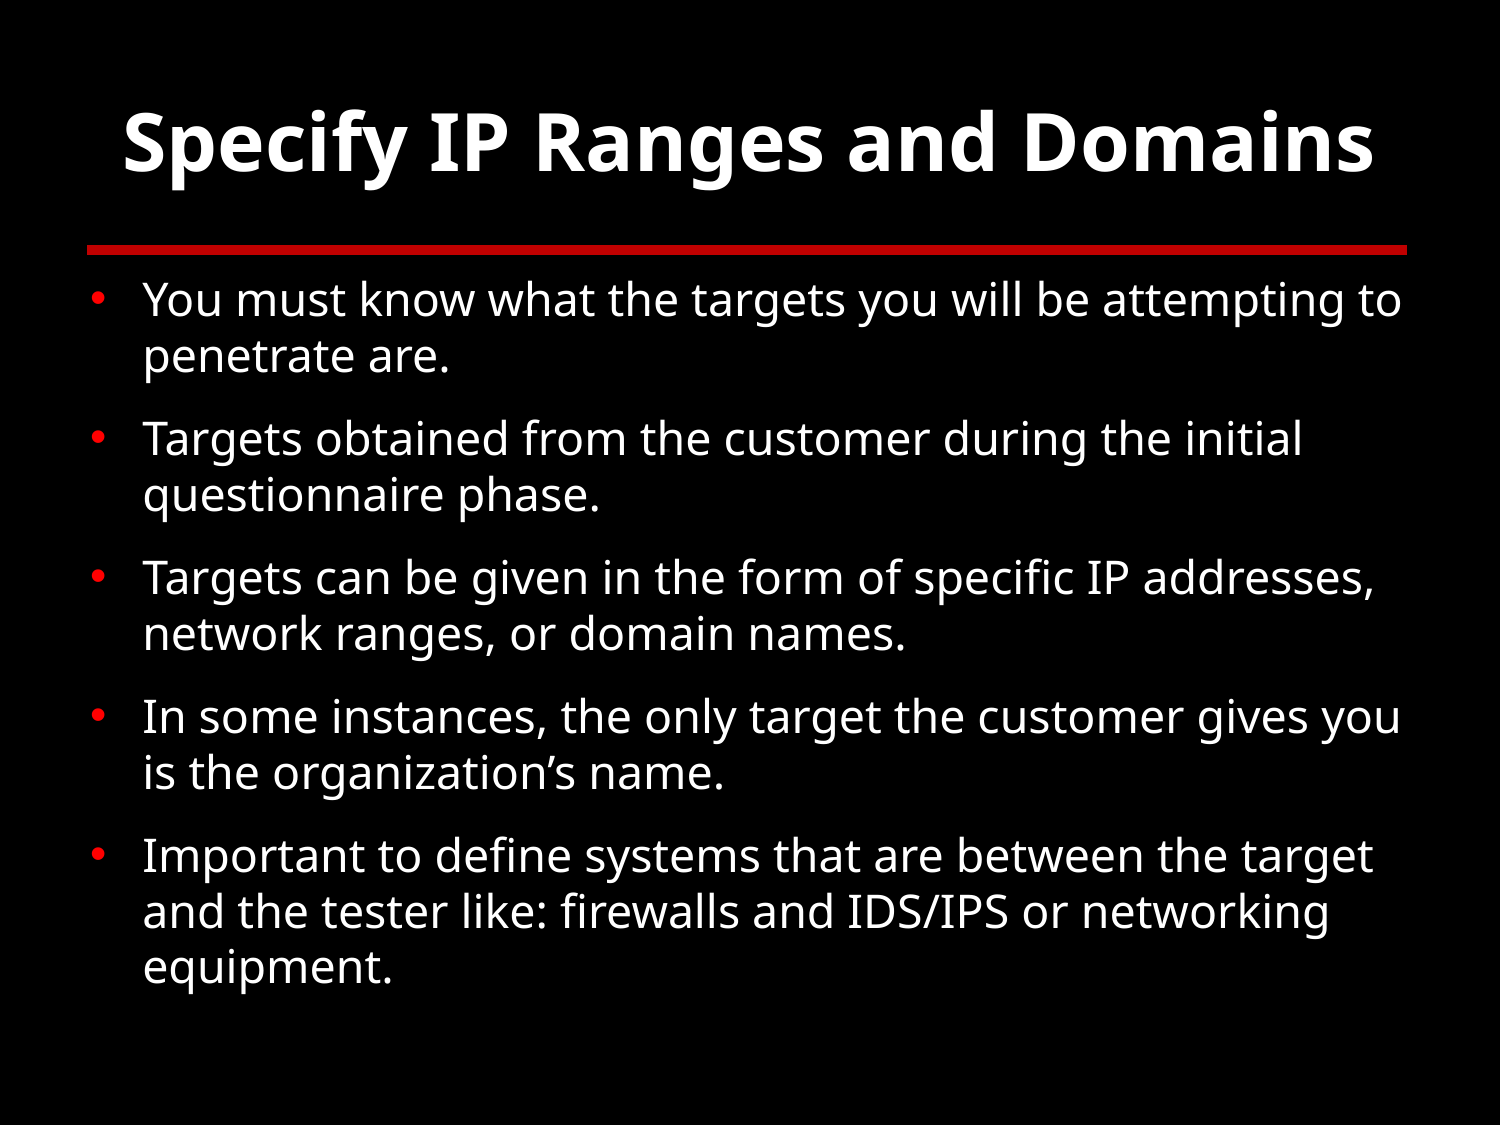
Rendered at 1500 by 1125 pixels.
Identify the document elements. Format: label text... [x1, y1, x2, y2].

title Specify IP Ranges and Domains [75, 45, 1425, 233]
list You must know what the targets you will be attempting to penetrate are. Targets obtained from the customer during the initial questionnaire phase. Targets can be given in the form of specific IP addresses, network ranges, or domain names. In some instances, the only target the customer gives you is the organization’s name. Important to define systems that are between the target and the tester like: firewalls and IDS/IPS or networking equipment. [75, 262, 1425, 1005]
